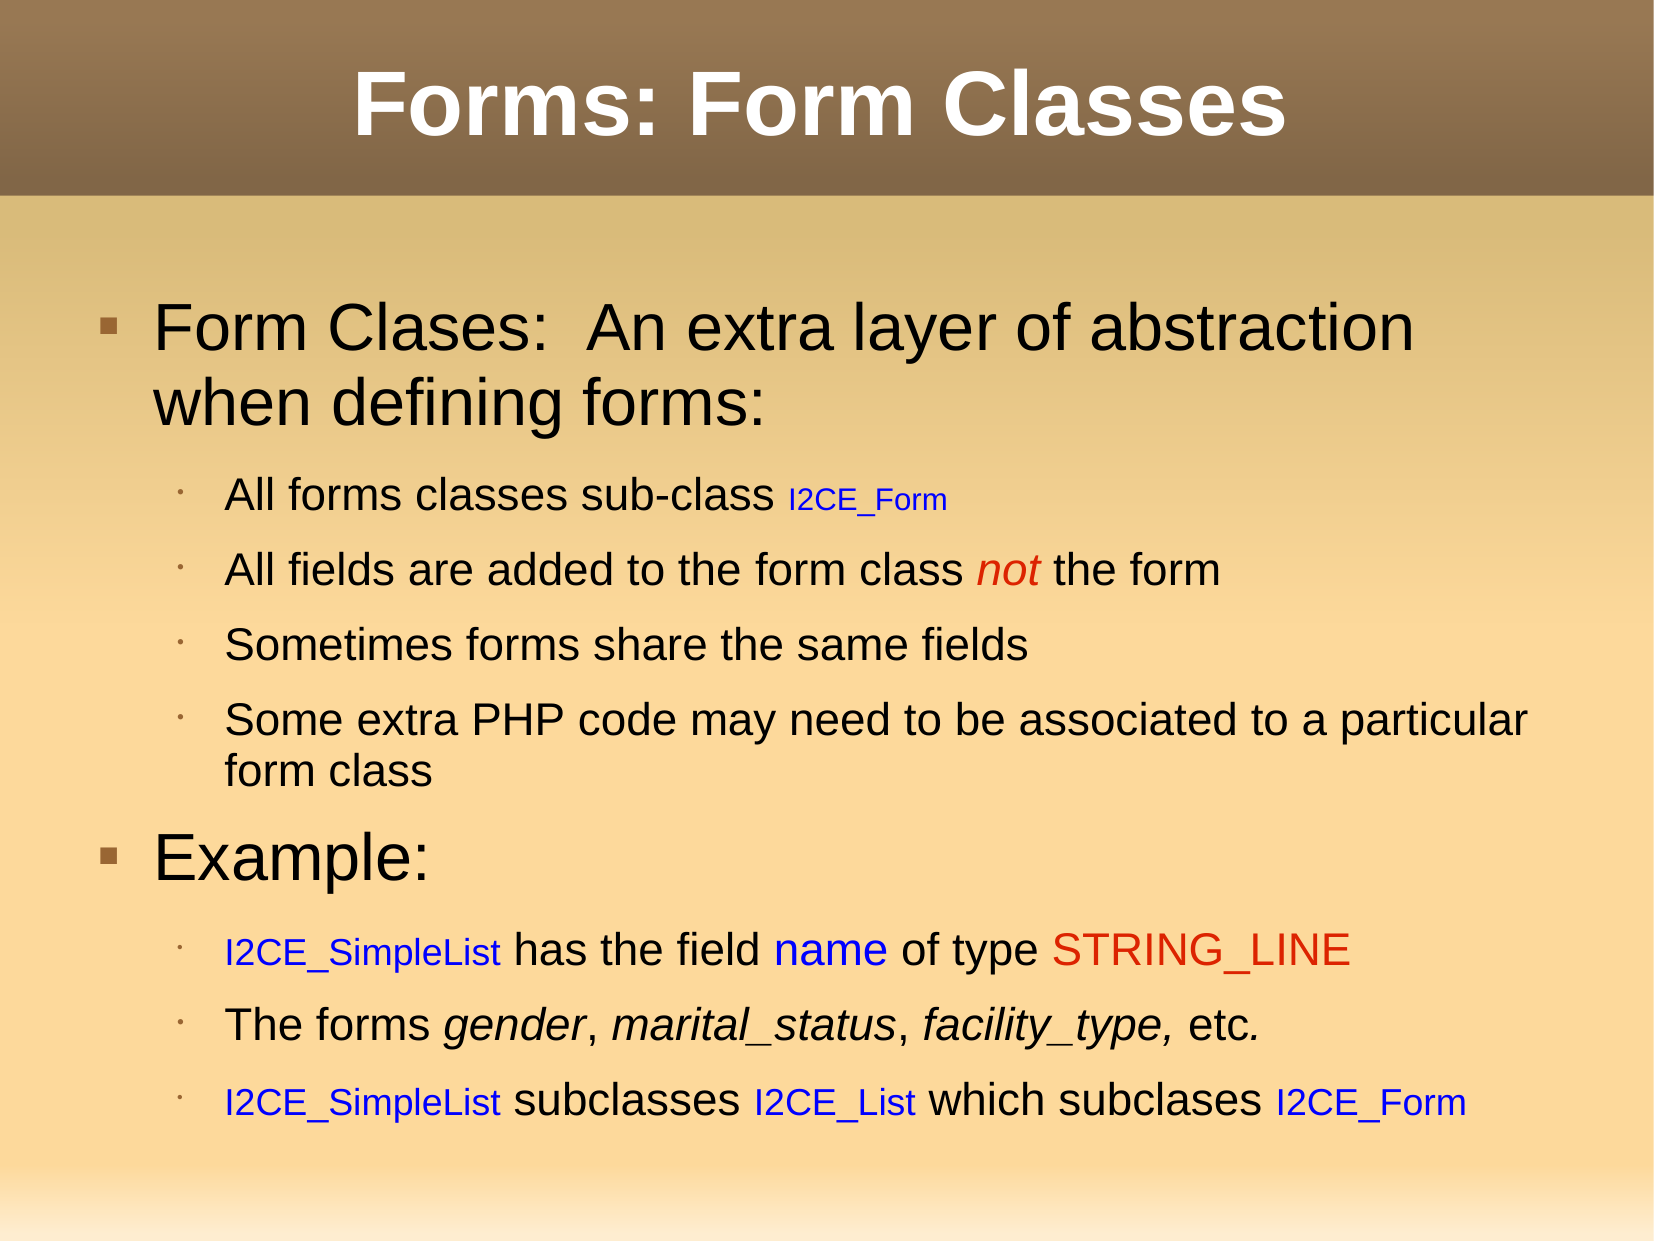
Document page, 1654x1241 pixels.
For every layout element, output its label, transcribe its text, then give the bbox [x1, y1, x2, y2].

picture [0, 0, 1654, 1241]
title Forms: Form Classes [76, 7, 1565, 200]
list Form Clases: An extra layer of abstraction when defining forms: All forms classes sub-class I2CE_Form All fields are added to the form class not the form Sometimes forms share the same fields Some extra PHP code may need to be associated to a particular form class Example: I2CE_SimpleList has the field name of type STRING_LINE The forms gender, marital_status, facility_type, etc. I2CE_SimpleList subclasses I2CE_List which subclases I2CE_Form [82, 290, 1571, 1126]
